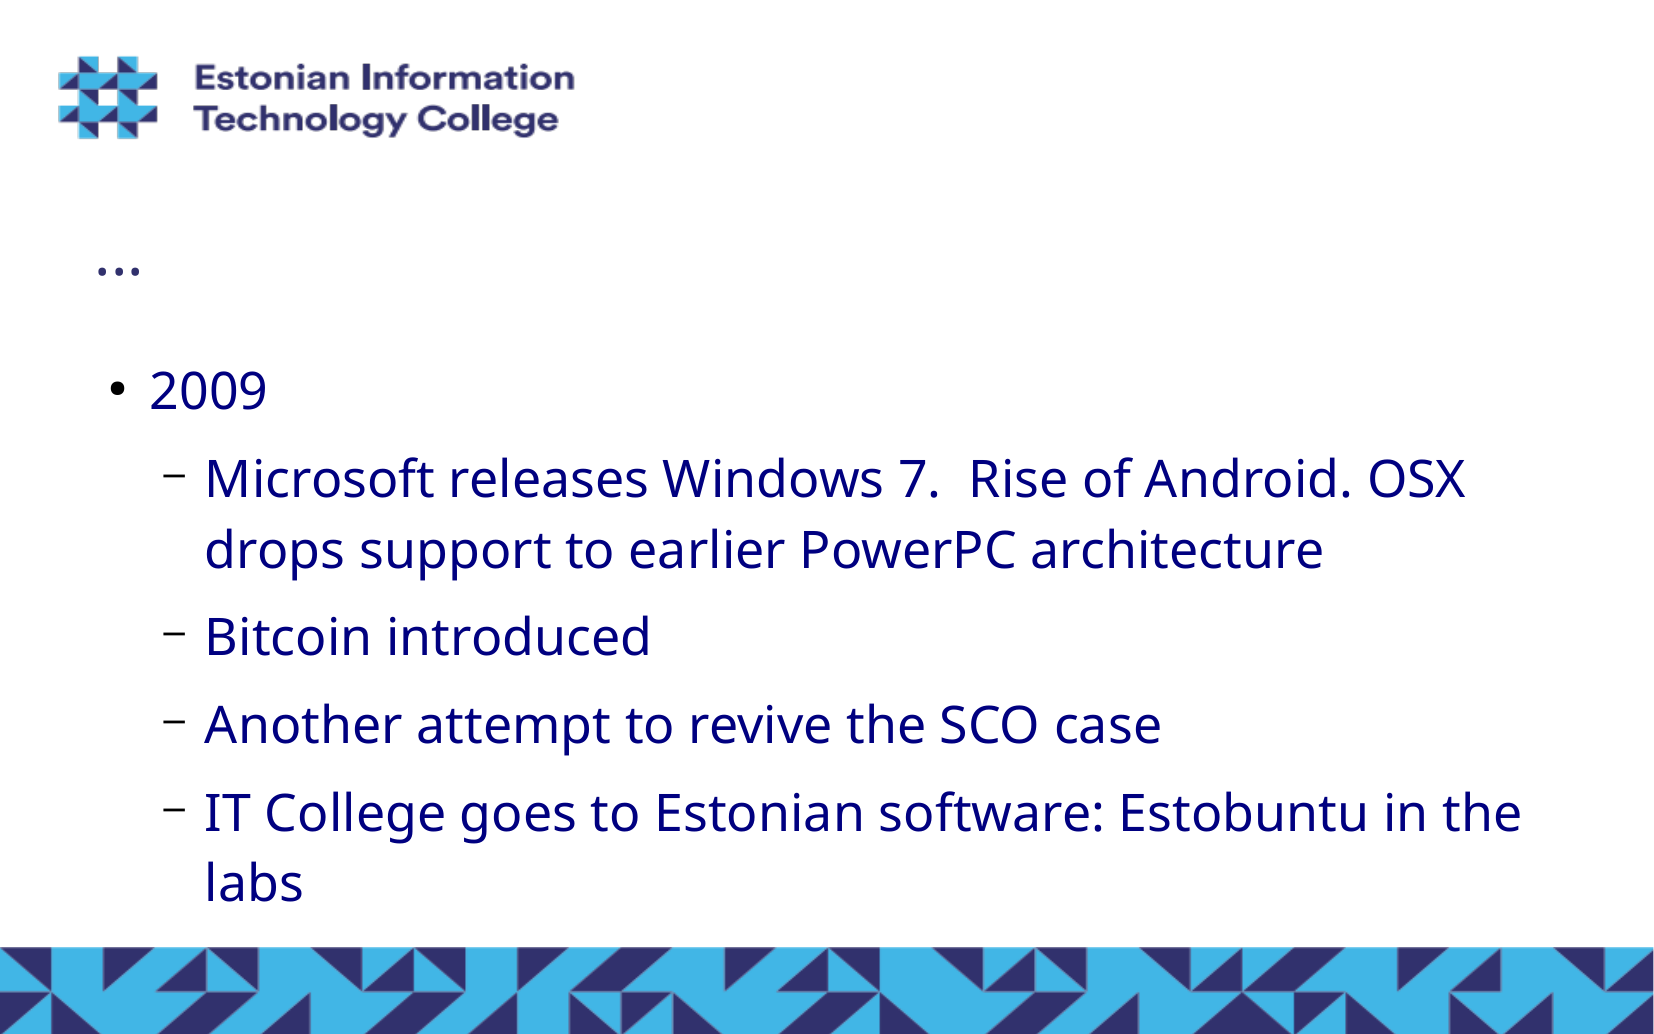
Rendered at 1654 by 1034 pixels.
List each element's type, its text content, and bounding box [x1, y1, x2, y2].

title ... [94, 165, 1231, 338]
list 2009 Microsoft releases Windows 7. Rise of Android. OSX drops support to earlier PowerPC architecture Bitcoin introduced Another attempt to revive the SCO case IT College goes to Estonian software: Estobuntu in the labs [94, 354, 1607, 922]
